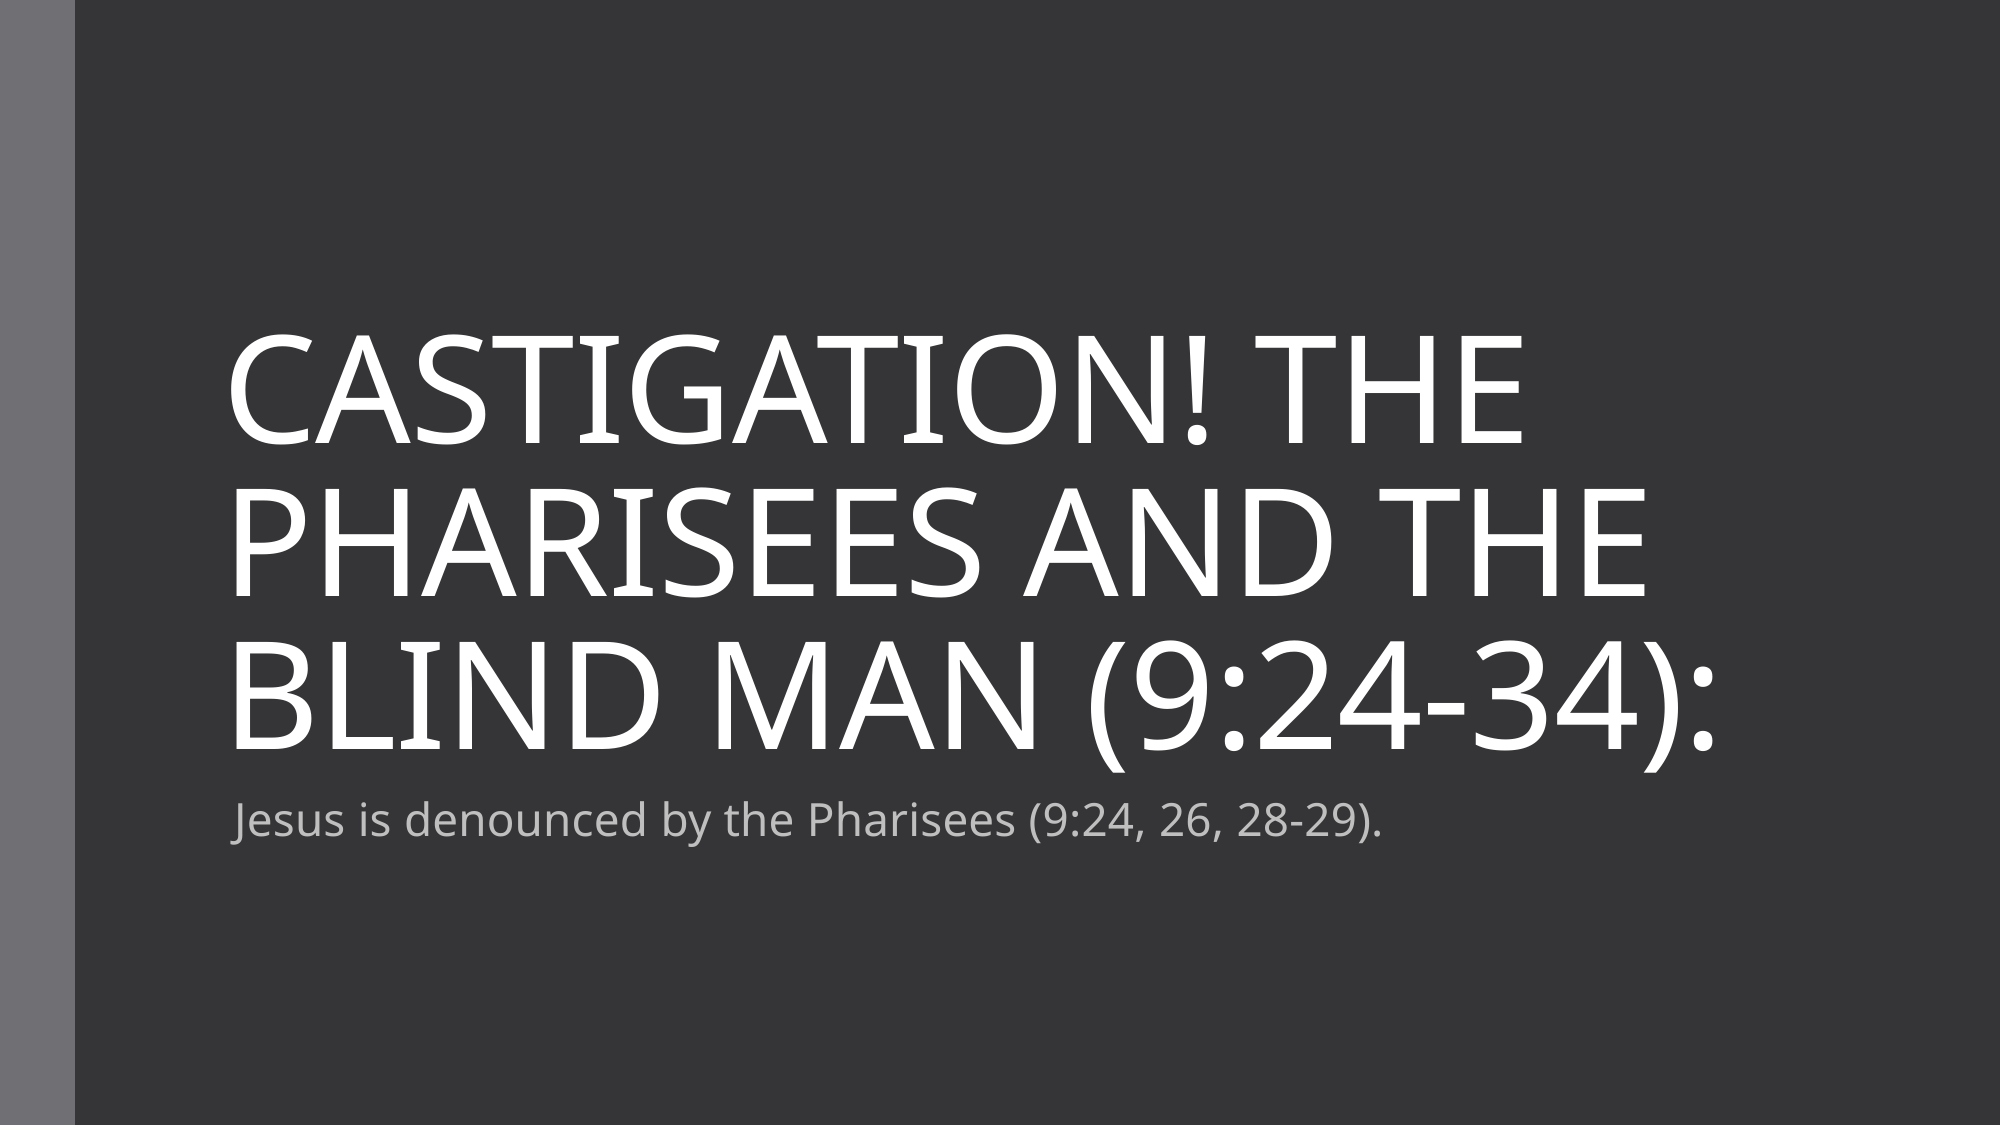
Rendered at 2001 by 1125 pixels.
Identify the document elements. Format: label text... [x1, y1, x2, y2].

subtitle Jesus is denounced by the Pharisees (9:24, 26, 28-29). [206, 787, 1752, 1066]
title CASTIGATION! THE PHARISEES AND THE BLIND MAN (9:24-34): [206, 124, 1752, 787]
